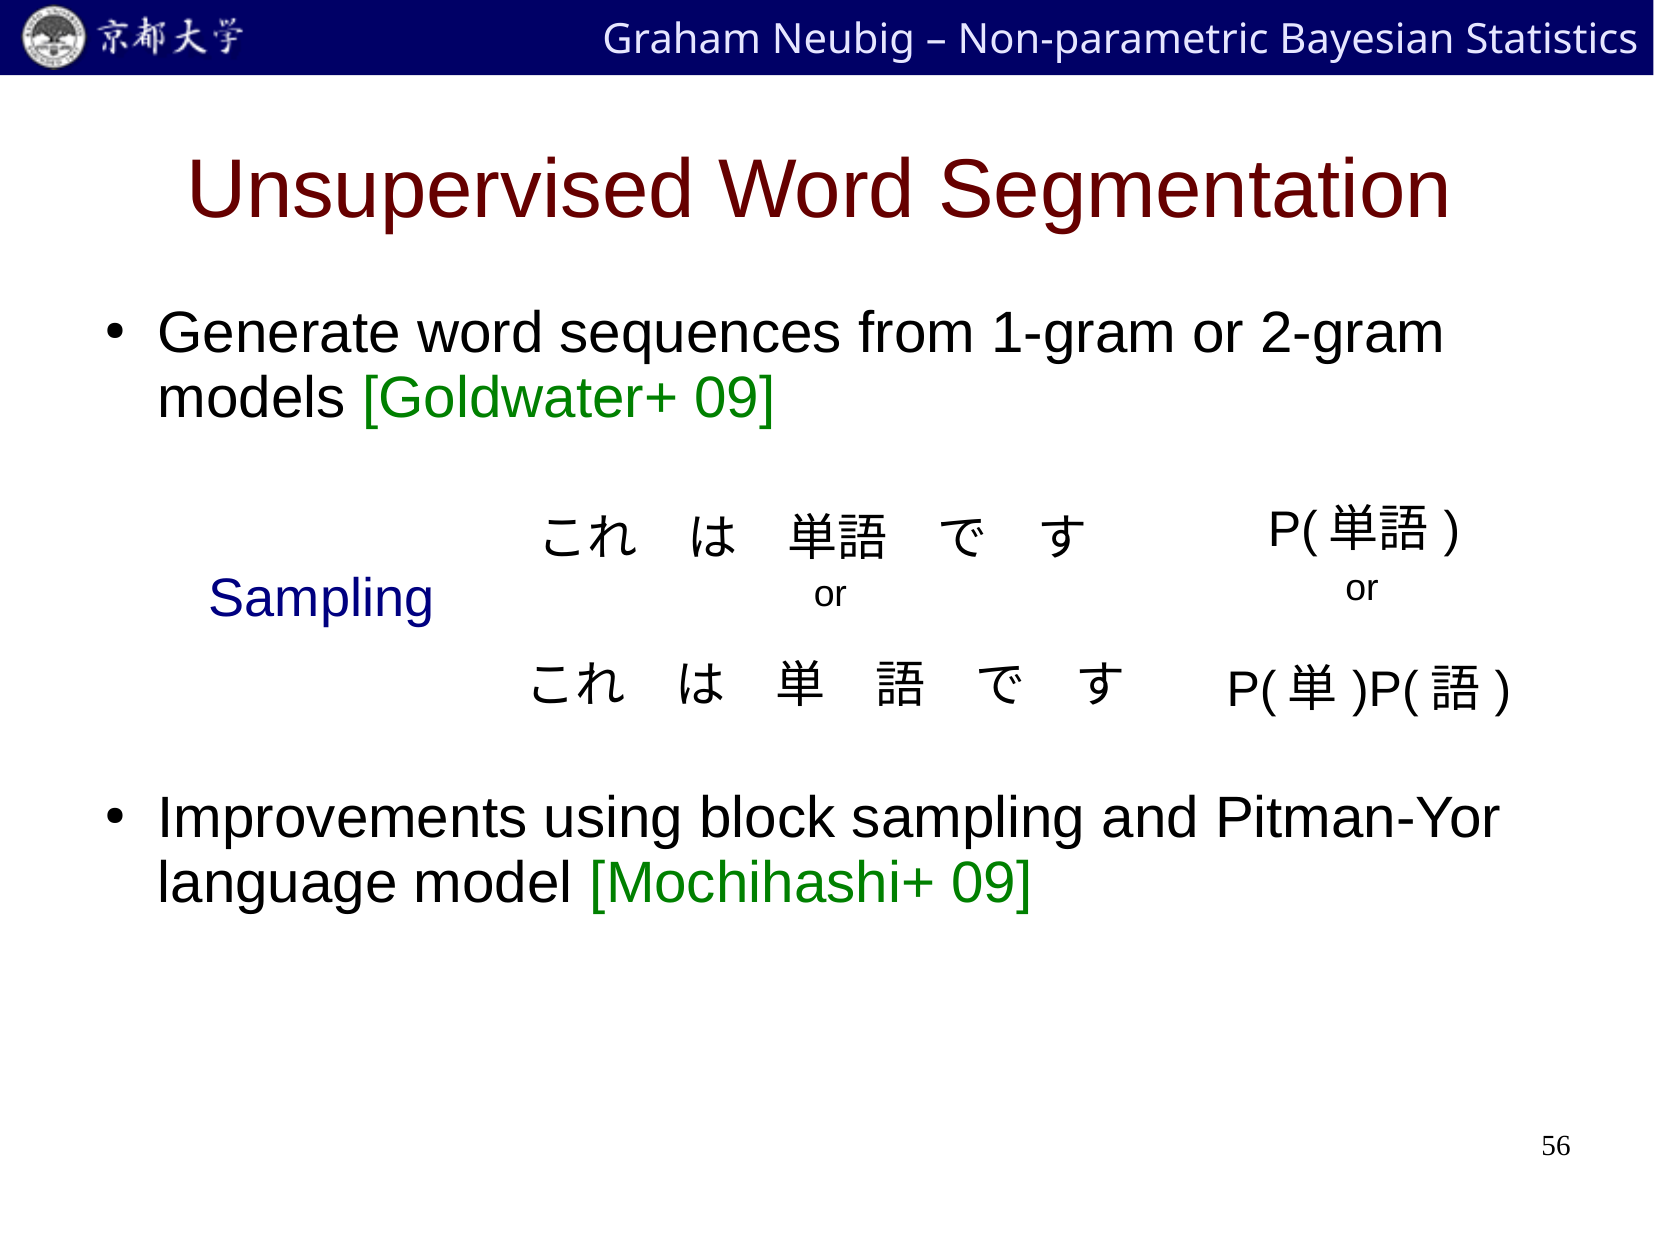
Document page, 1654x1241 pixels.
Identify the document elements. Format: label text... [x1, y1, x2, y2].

text_box P(単語) [1253, 481, 1472, 553]
text_box Sampling [193, 560, 450, 636]
text_box or [799, 565, 862, 623]
list Generate word sequences from 1-gram or 2-gram models [Goldwater+ 09] Improvements using block sampling and Pitman-Yor language model [Mochihashi+ 09] [86, 300, 1576, 1104]
title Unsupervised Word Segmentation [75, 100, 1564, 277]
text_box P(単)P(語) [1211, 641, 1519, 712]
text_box これ は 単語 で す [522, 489, 1103, 559]
picture [0, 0, 247, 70]
text_box これ は 単 語 で す [510, 637, 1141, 706]
text_box or [1330, 559, 1394, 617]
